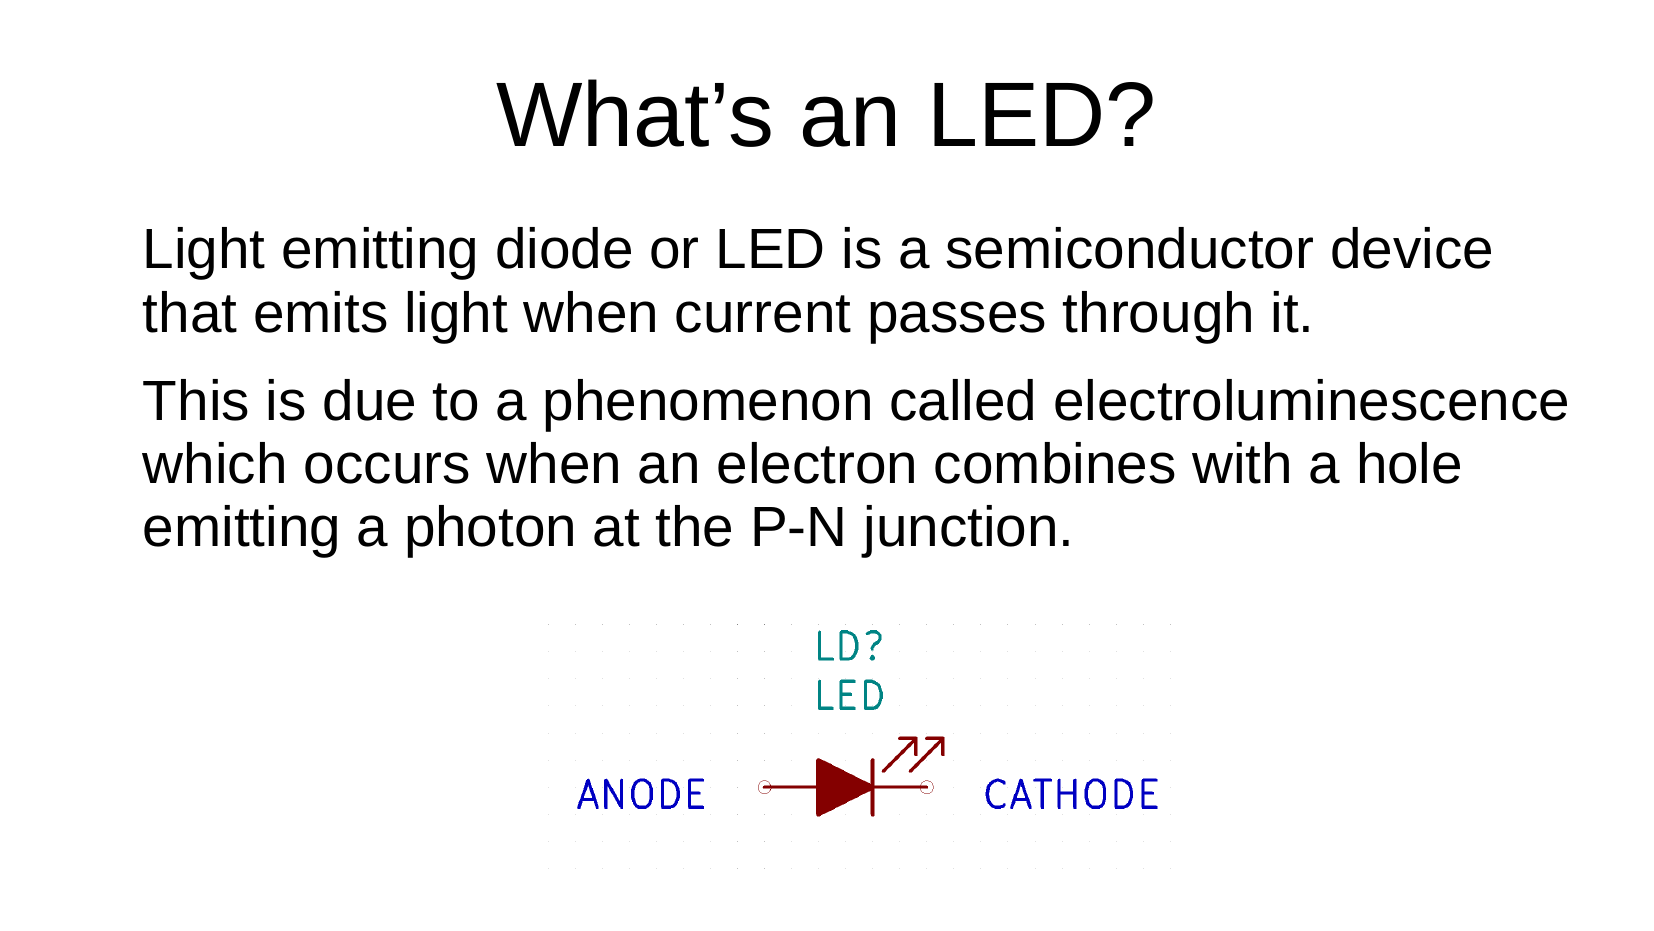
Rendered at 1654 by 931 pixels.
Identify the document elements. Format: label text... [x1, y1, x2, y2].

picture [540, 599, 1193, 886]
list Light emitting diode or LED is a semiconductor device that emits light when current passes through it. This is due to a phenomenon called electroluminescence which occurs when an electron combines with a hole emitting a photon at the P-N junction. [82, 217, 1571, 758]
title What’s an LED? [82, 37, 1571, 193]
